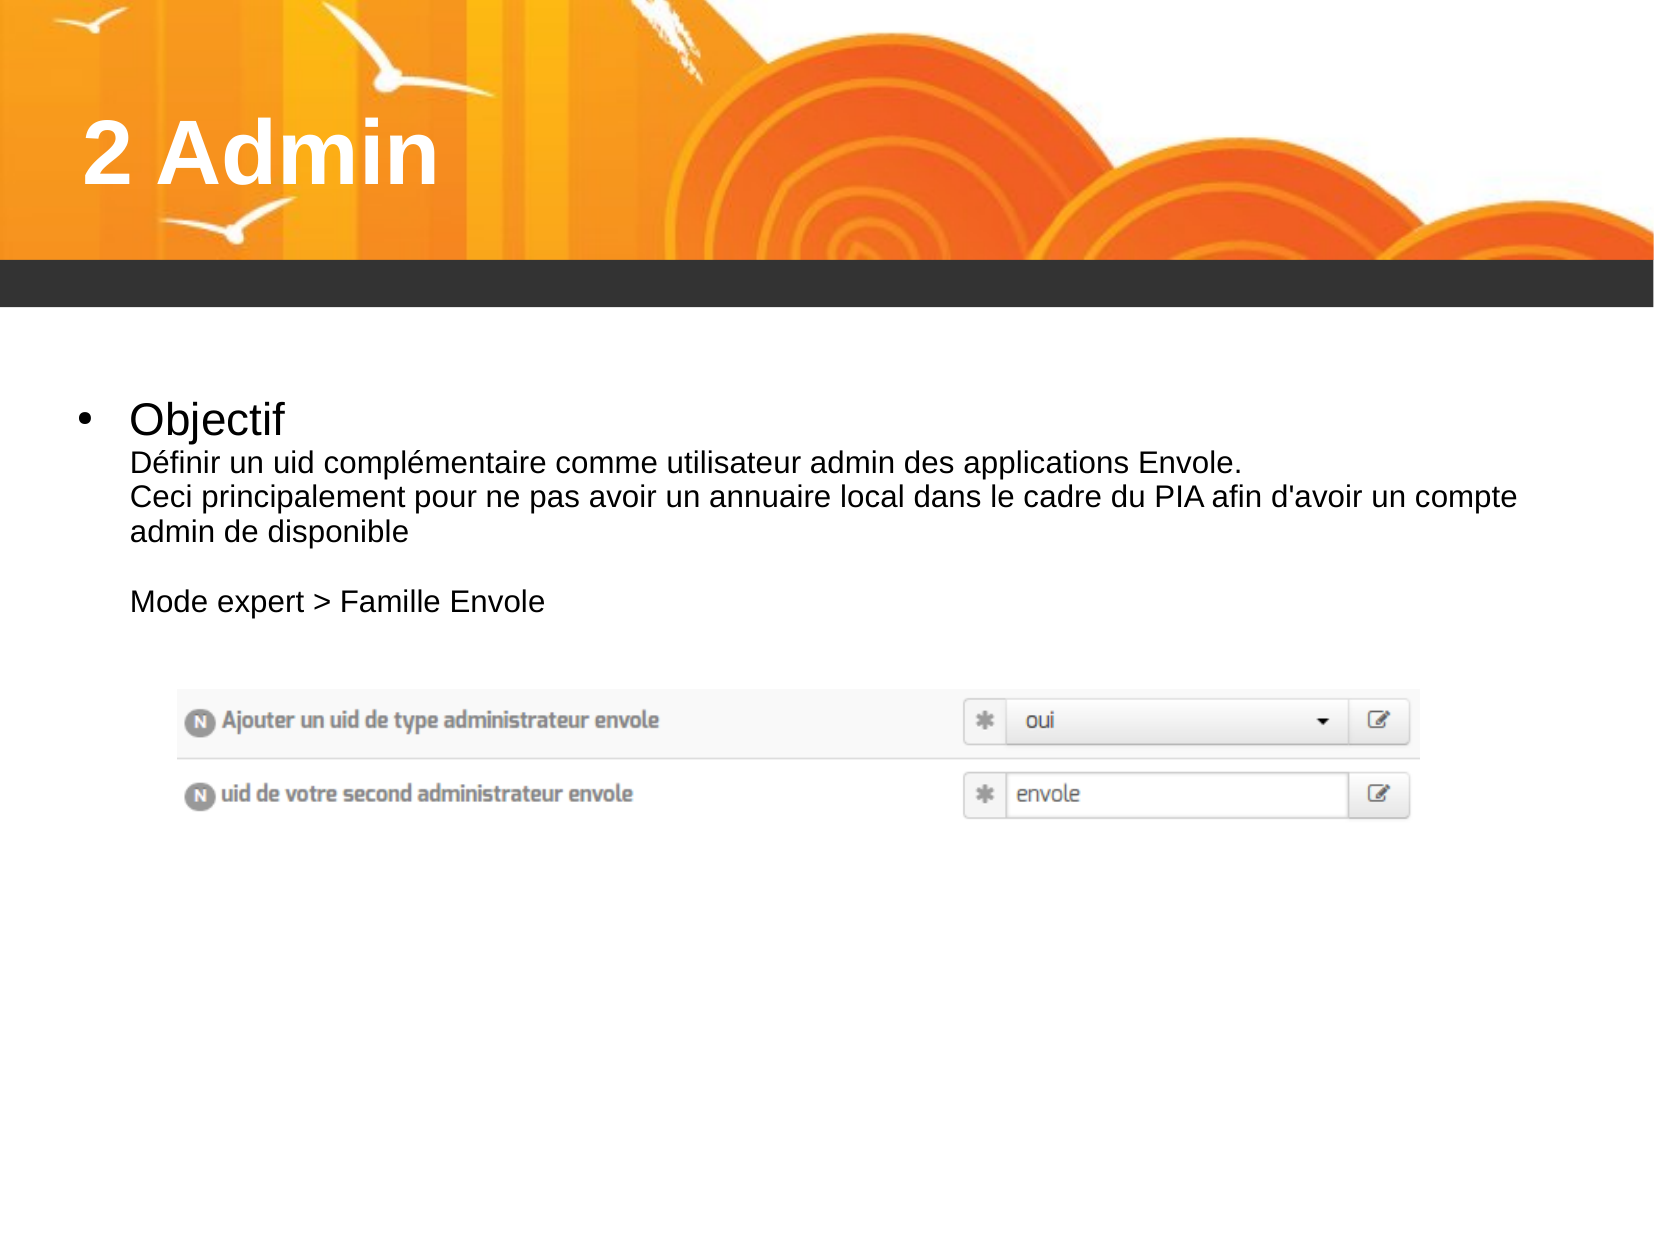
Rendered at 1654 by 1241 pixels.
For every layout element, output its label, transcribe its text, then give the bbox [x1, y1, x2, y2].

title 2 Admin [82, 49, 1571, 257]
list Objectif Définir un uid complémentaire comme utilisateur admin des applications Envole. Ceci principalement pour ne pas avoir un annuaire local dans le cadre du PIA afin d'avoir un compte admin de disponible Mode expert > Famille Envole [59, 342, 1595, 1193]
picture [177, 689, 1420, 827]
